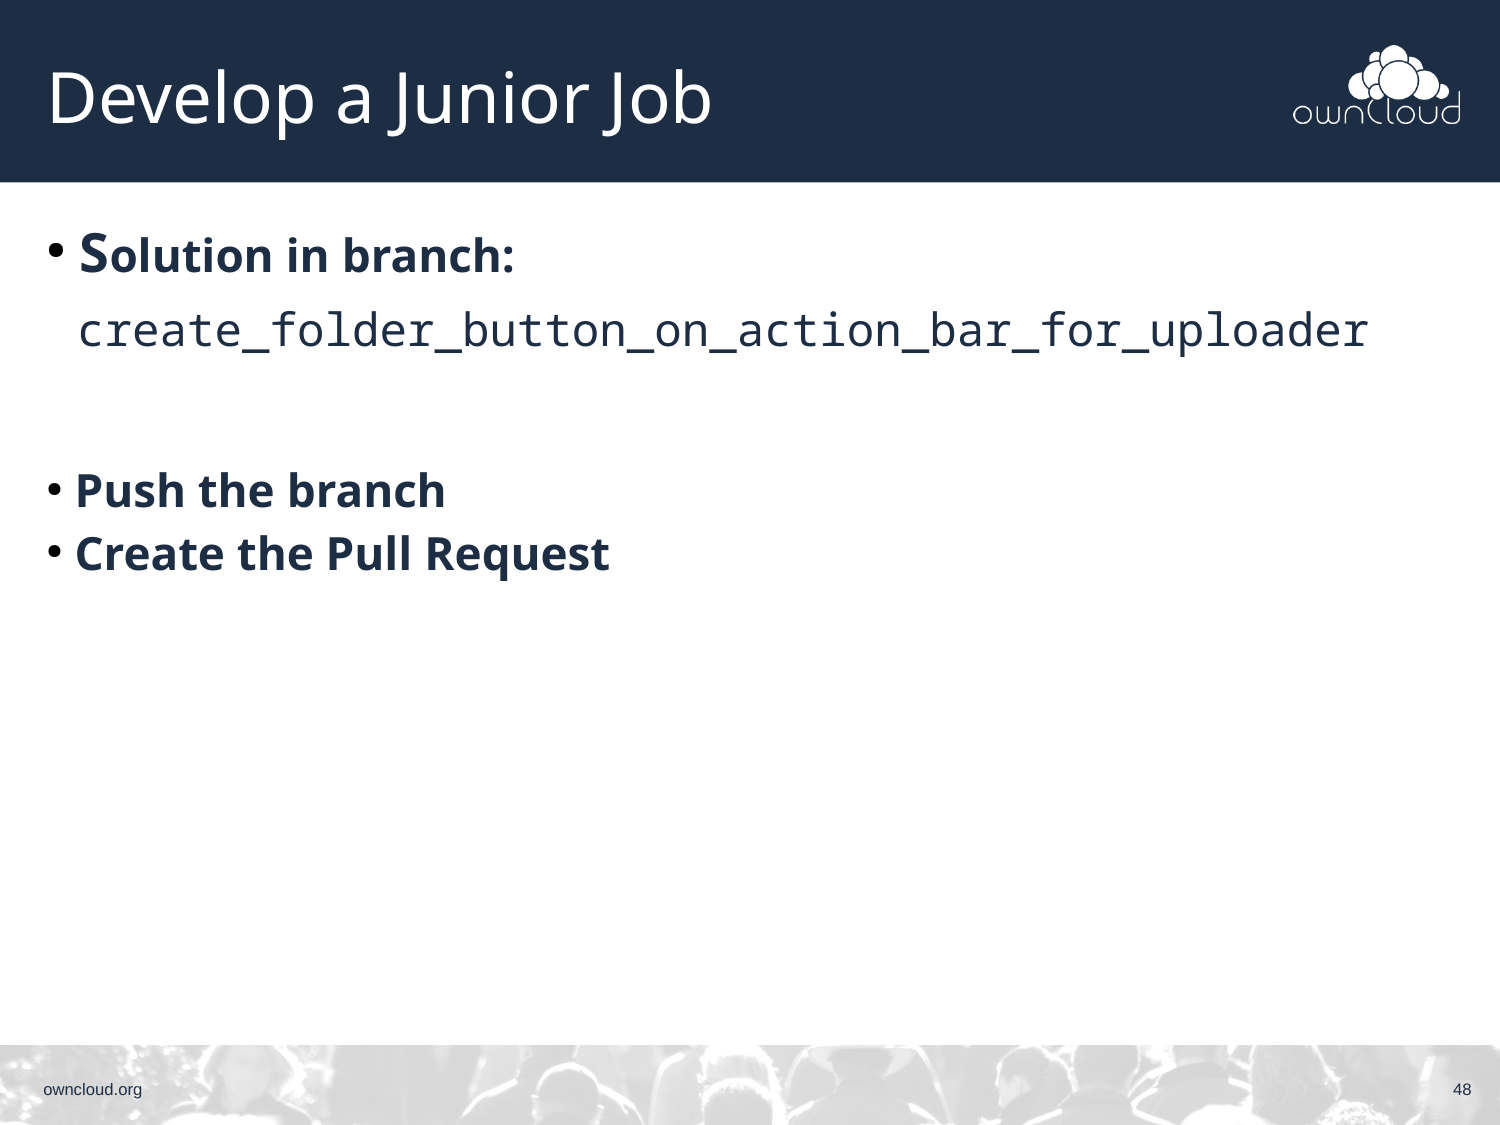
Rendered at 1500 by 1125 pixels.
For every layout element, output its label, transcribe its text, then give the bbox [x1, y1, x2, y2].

title Develop a Junior Job [46, 5, 1258, 187]
picture [0, 1045, 1500, 1125]
list Solution in branch: create_folder_button_on_action_bar_for_uploader Push the branch Create the Pull Request [46, 214, 1465, 1026]
picture [1293, 45, 1460, 124]
